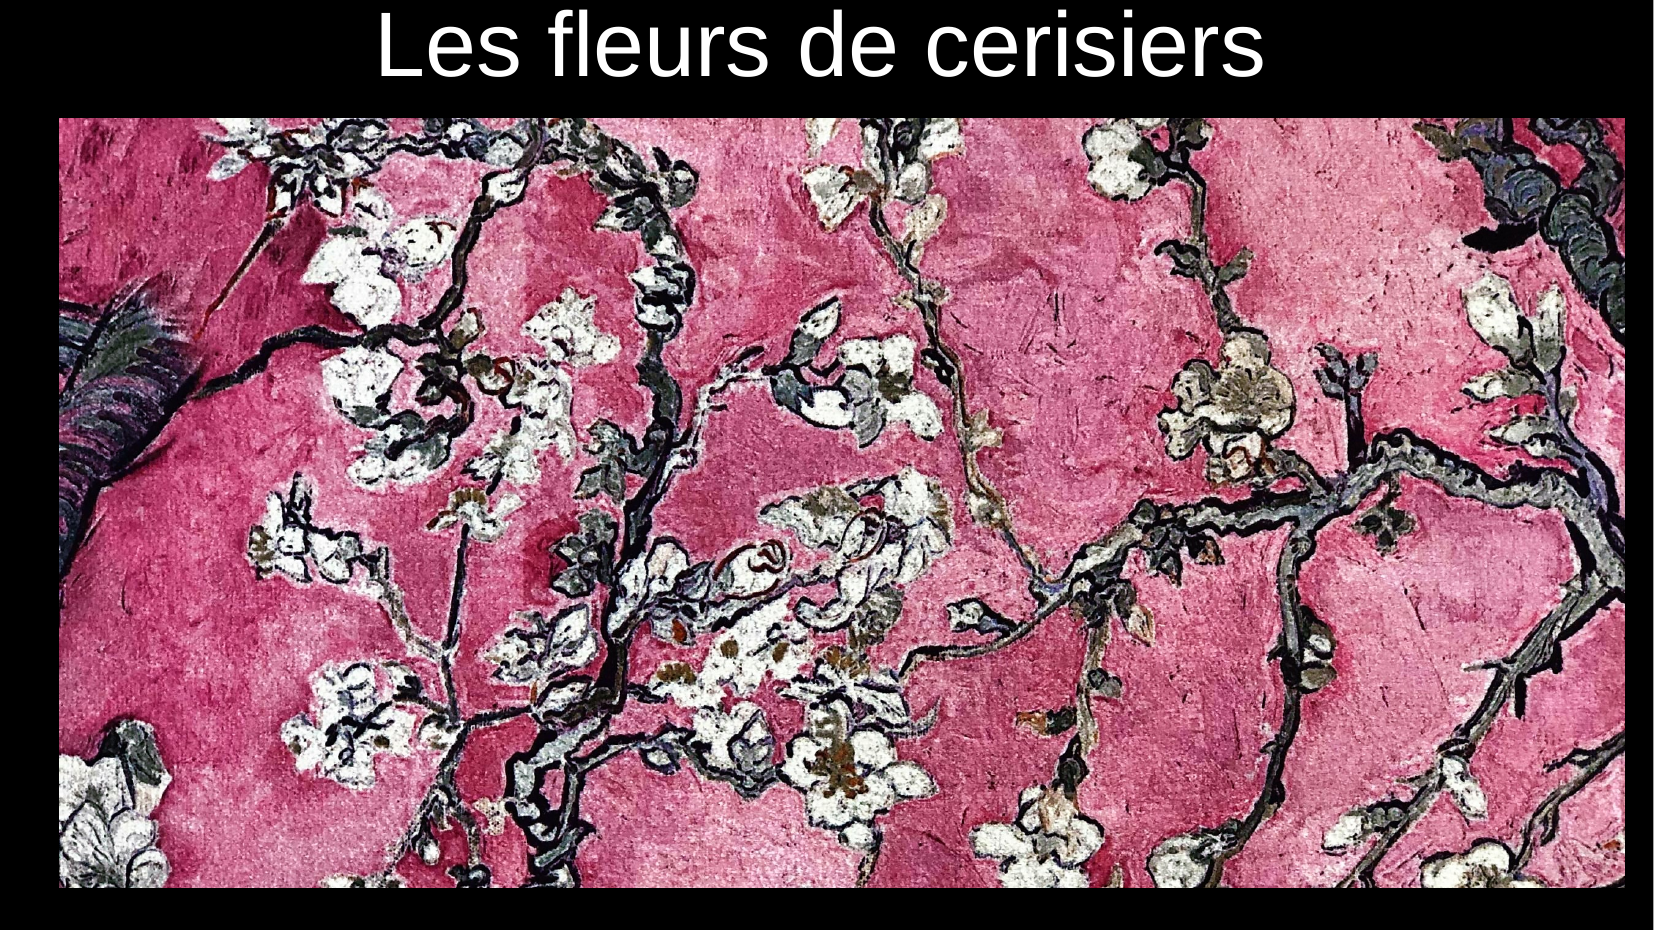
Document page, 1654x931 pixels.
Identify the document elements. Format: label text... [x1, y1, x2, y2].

picture [59, 118, 1625, 888]
title Les fleurs de cerisiers [76, 0, 1565, 96]
